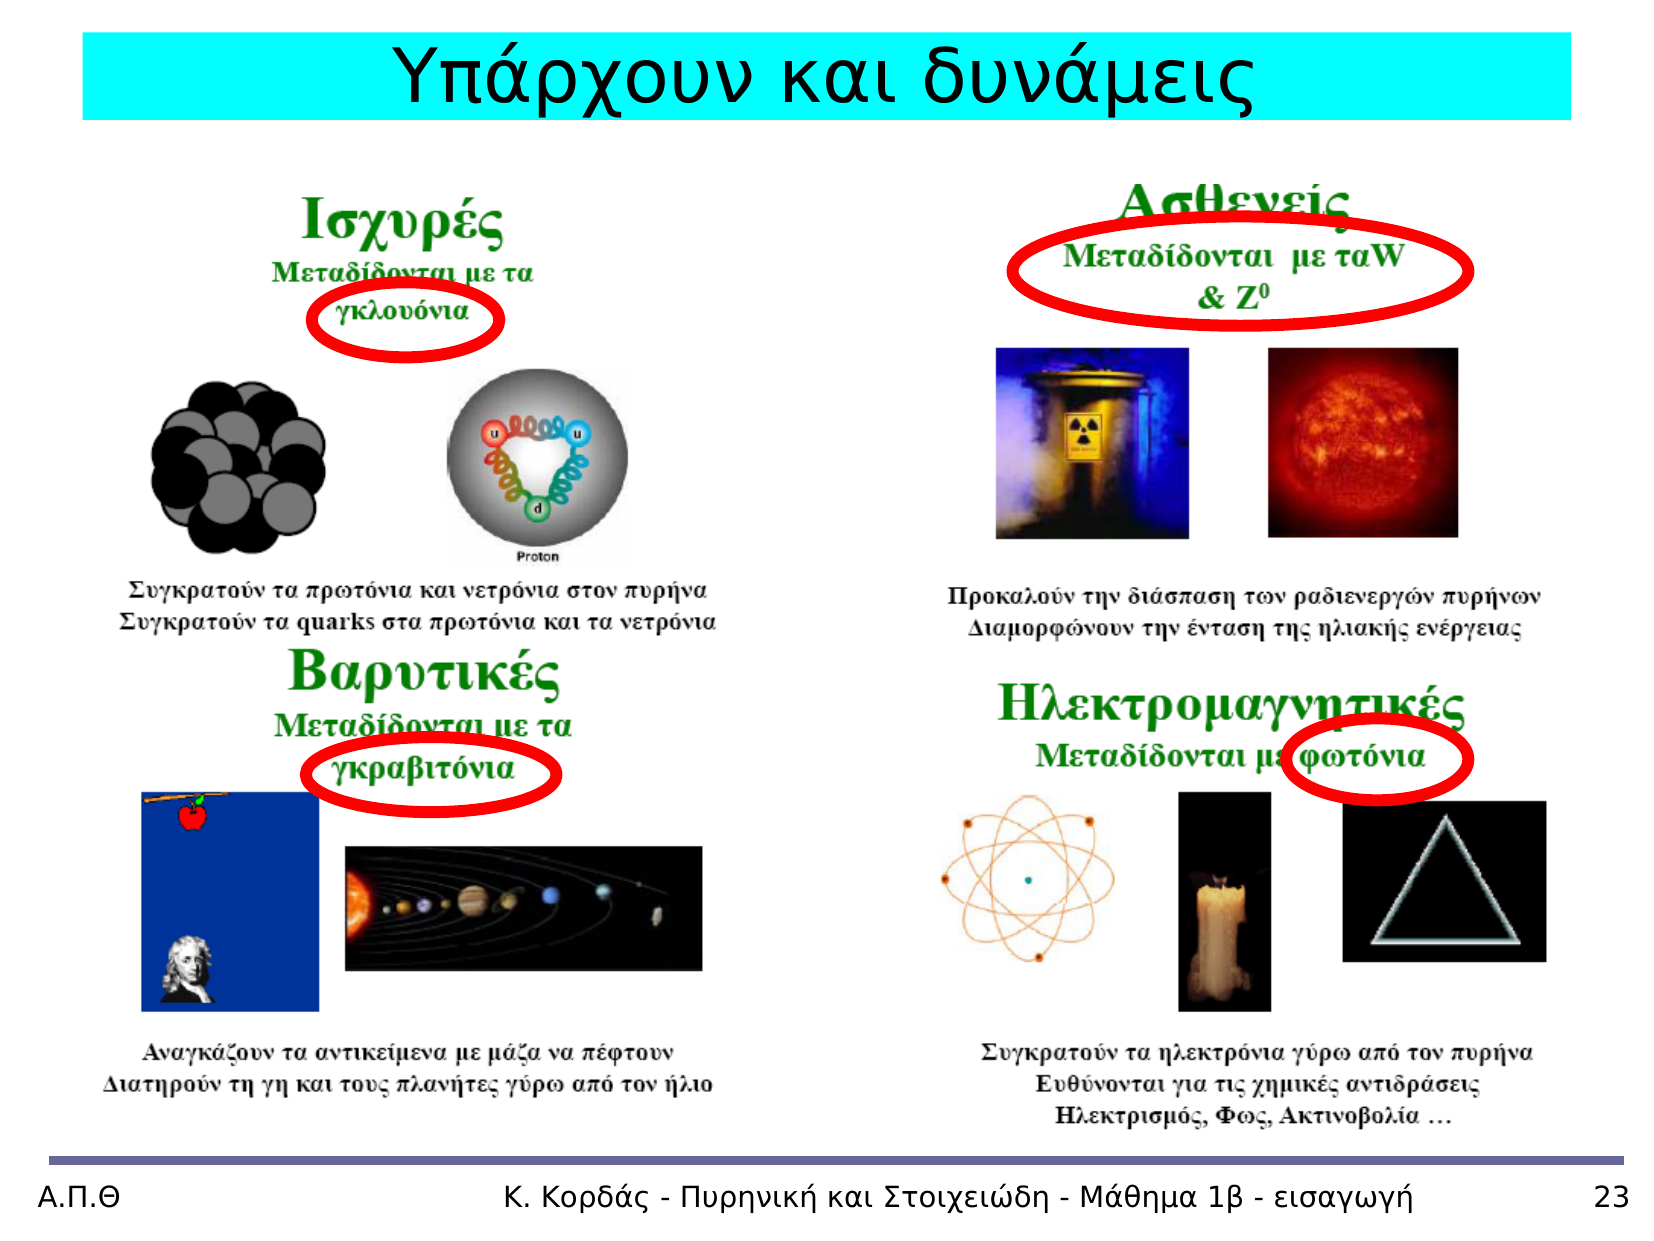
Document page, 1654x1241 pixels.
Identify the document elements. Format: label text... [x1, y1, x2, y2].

text_box [29, 184, 1605, 1133]
title Υπάρχουν και δυνάμεις [82, 32, 1571, 120]
